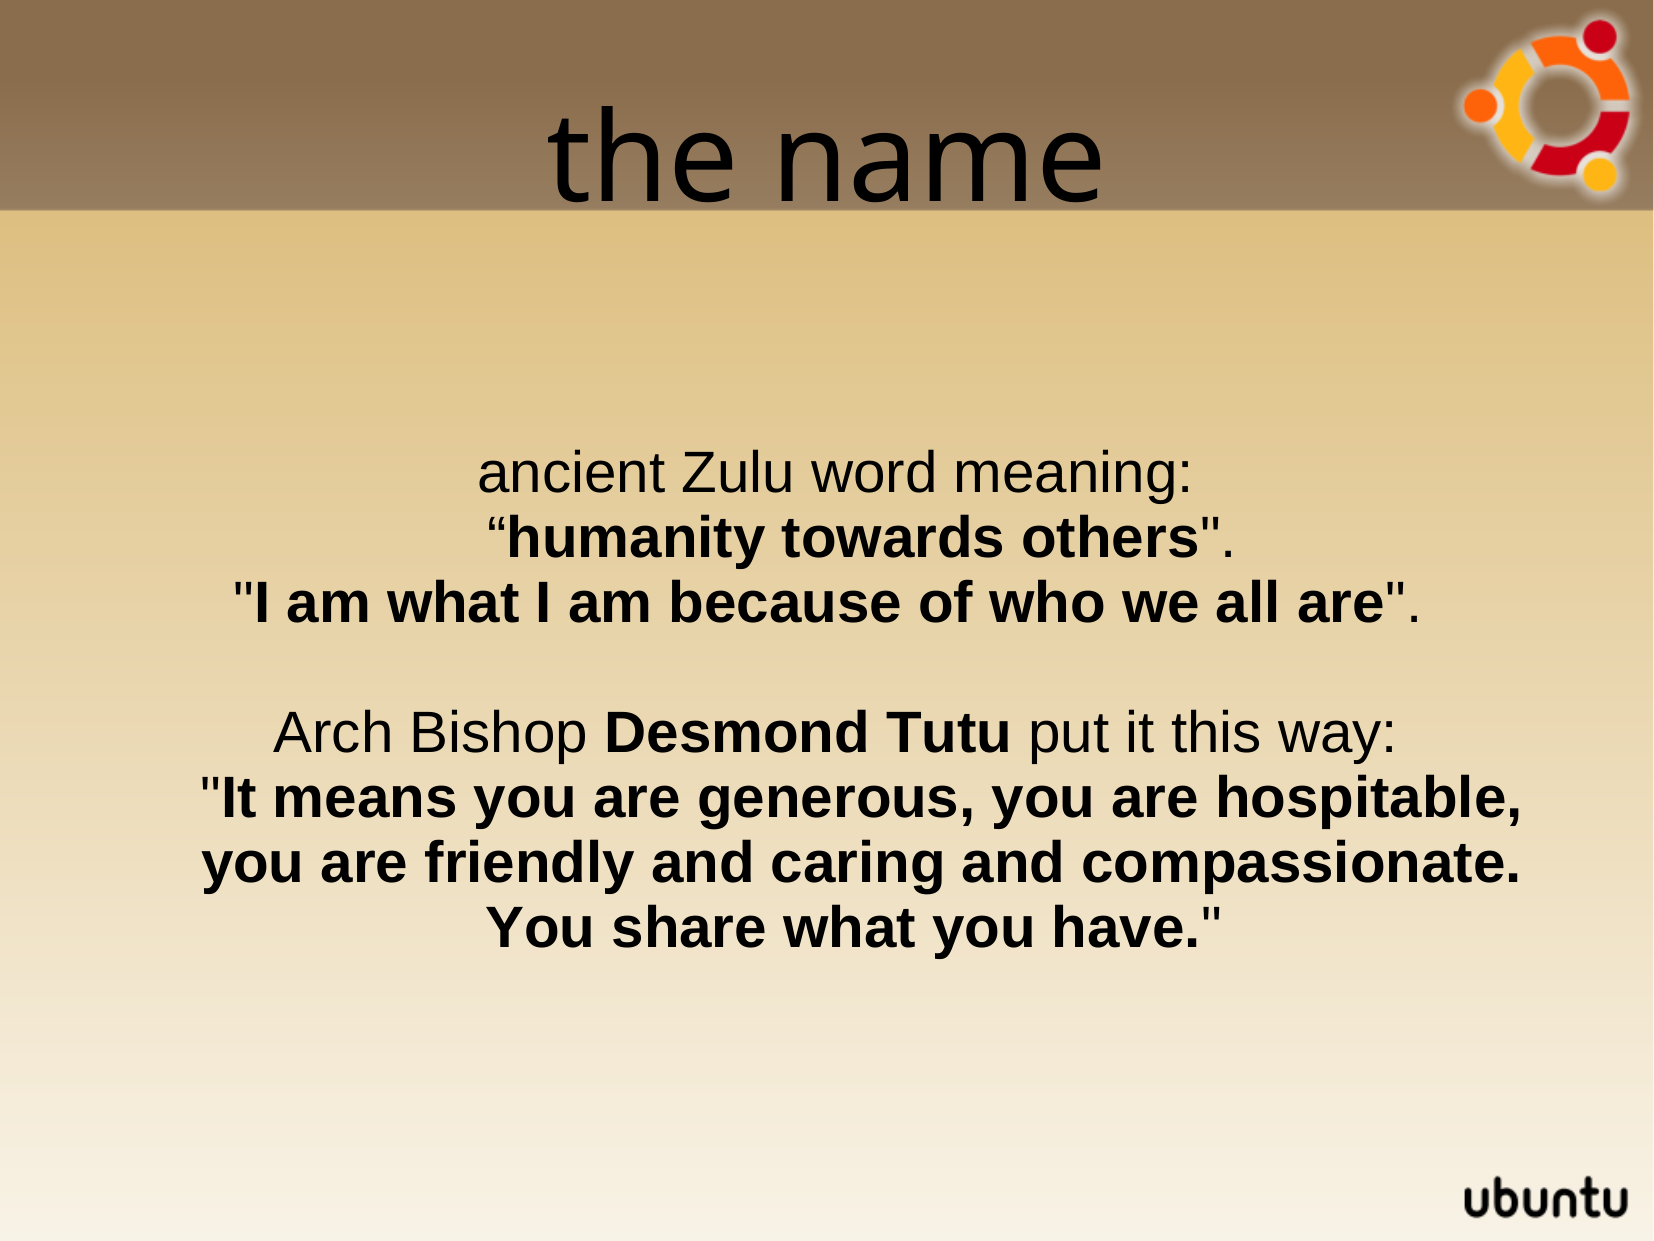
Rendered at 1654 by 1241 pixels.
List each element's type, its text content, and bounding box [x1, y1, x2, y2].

title the name [82, 56, 1571, 250]
picture [0, 0, 1654, 1241]
subtitle ancient Zulu word meaning: “humanity towards others". "I am what I am because of who we all are". Arch Bishop Desmond Tutu put it this way: "It means you are generous, you are hospitable, you are friendly and caring and compassionate. You share what you have." [82, 297, 1571, 1102]
